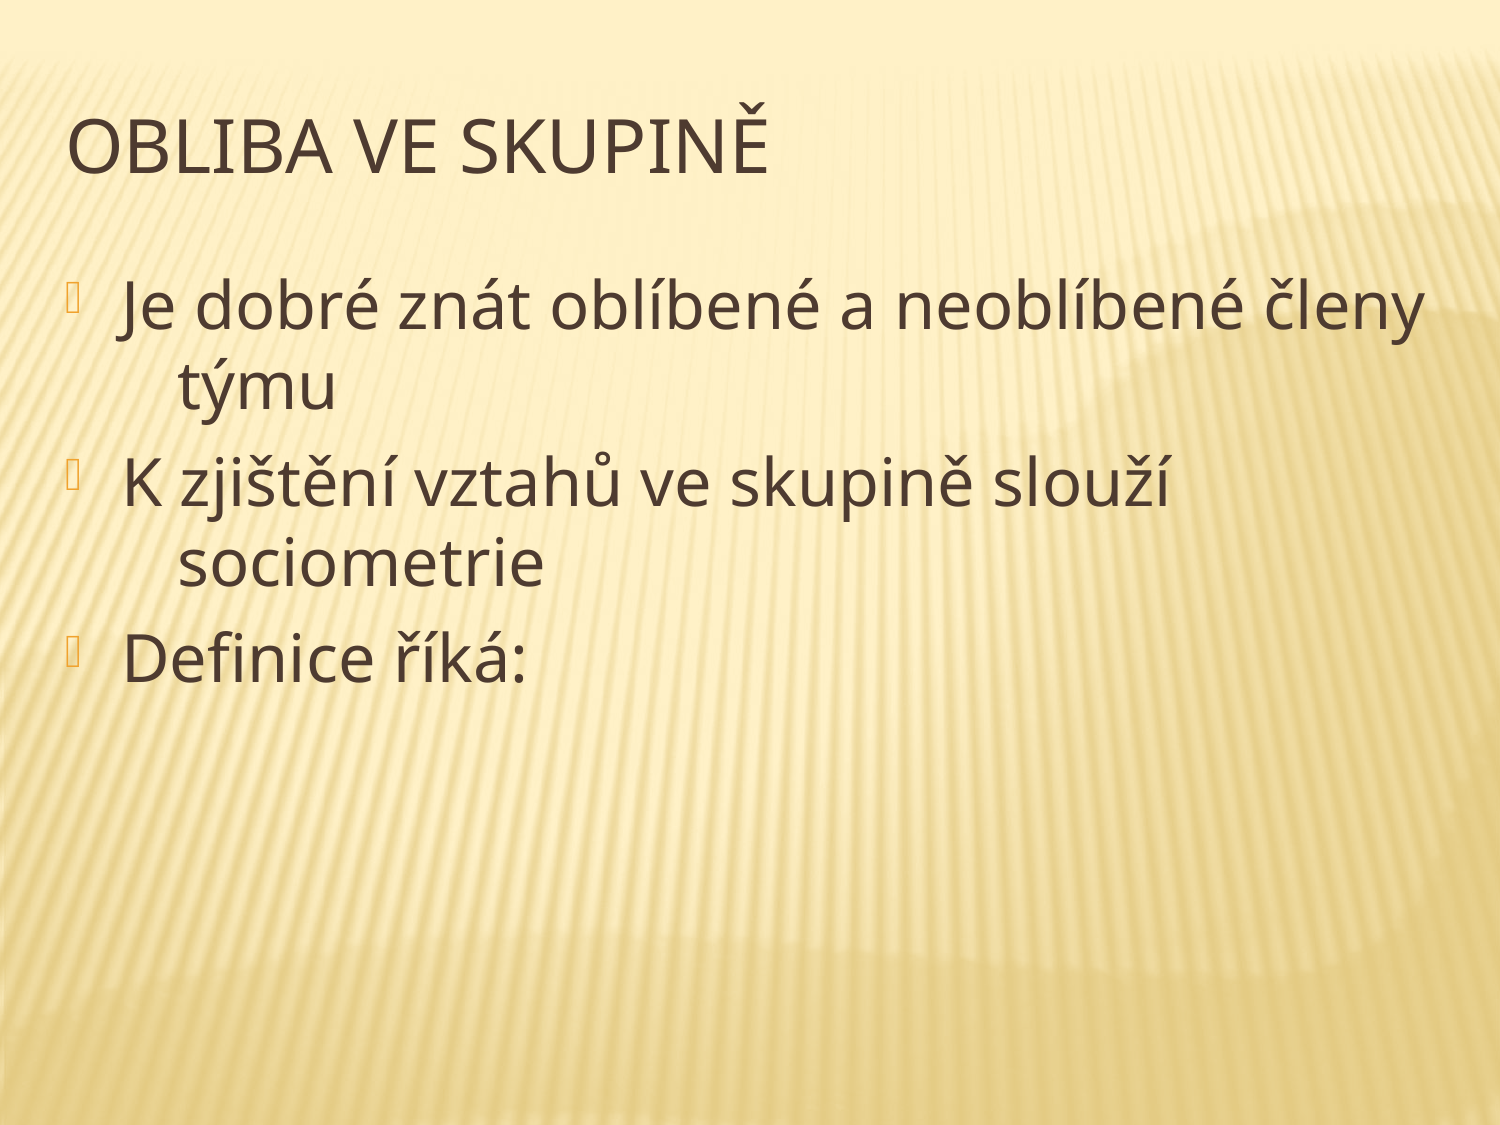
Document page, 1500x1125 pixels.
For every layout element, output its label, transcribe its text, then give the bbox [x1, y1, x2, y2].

title Obliba ve skupině [50, 75, 1476, 213]
list Je dobré znát oblíbené a neoblíbené členy týmu K zjištění vztahů ve skupině slouží sociometrie Definice říká: [50, 254, 1476, 998]
